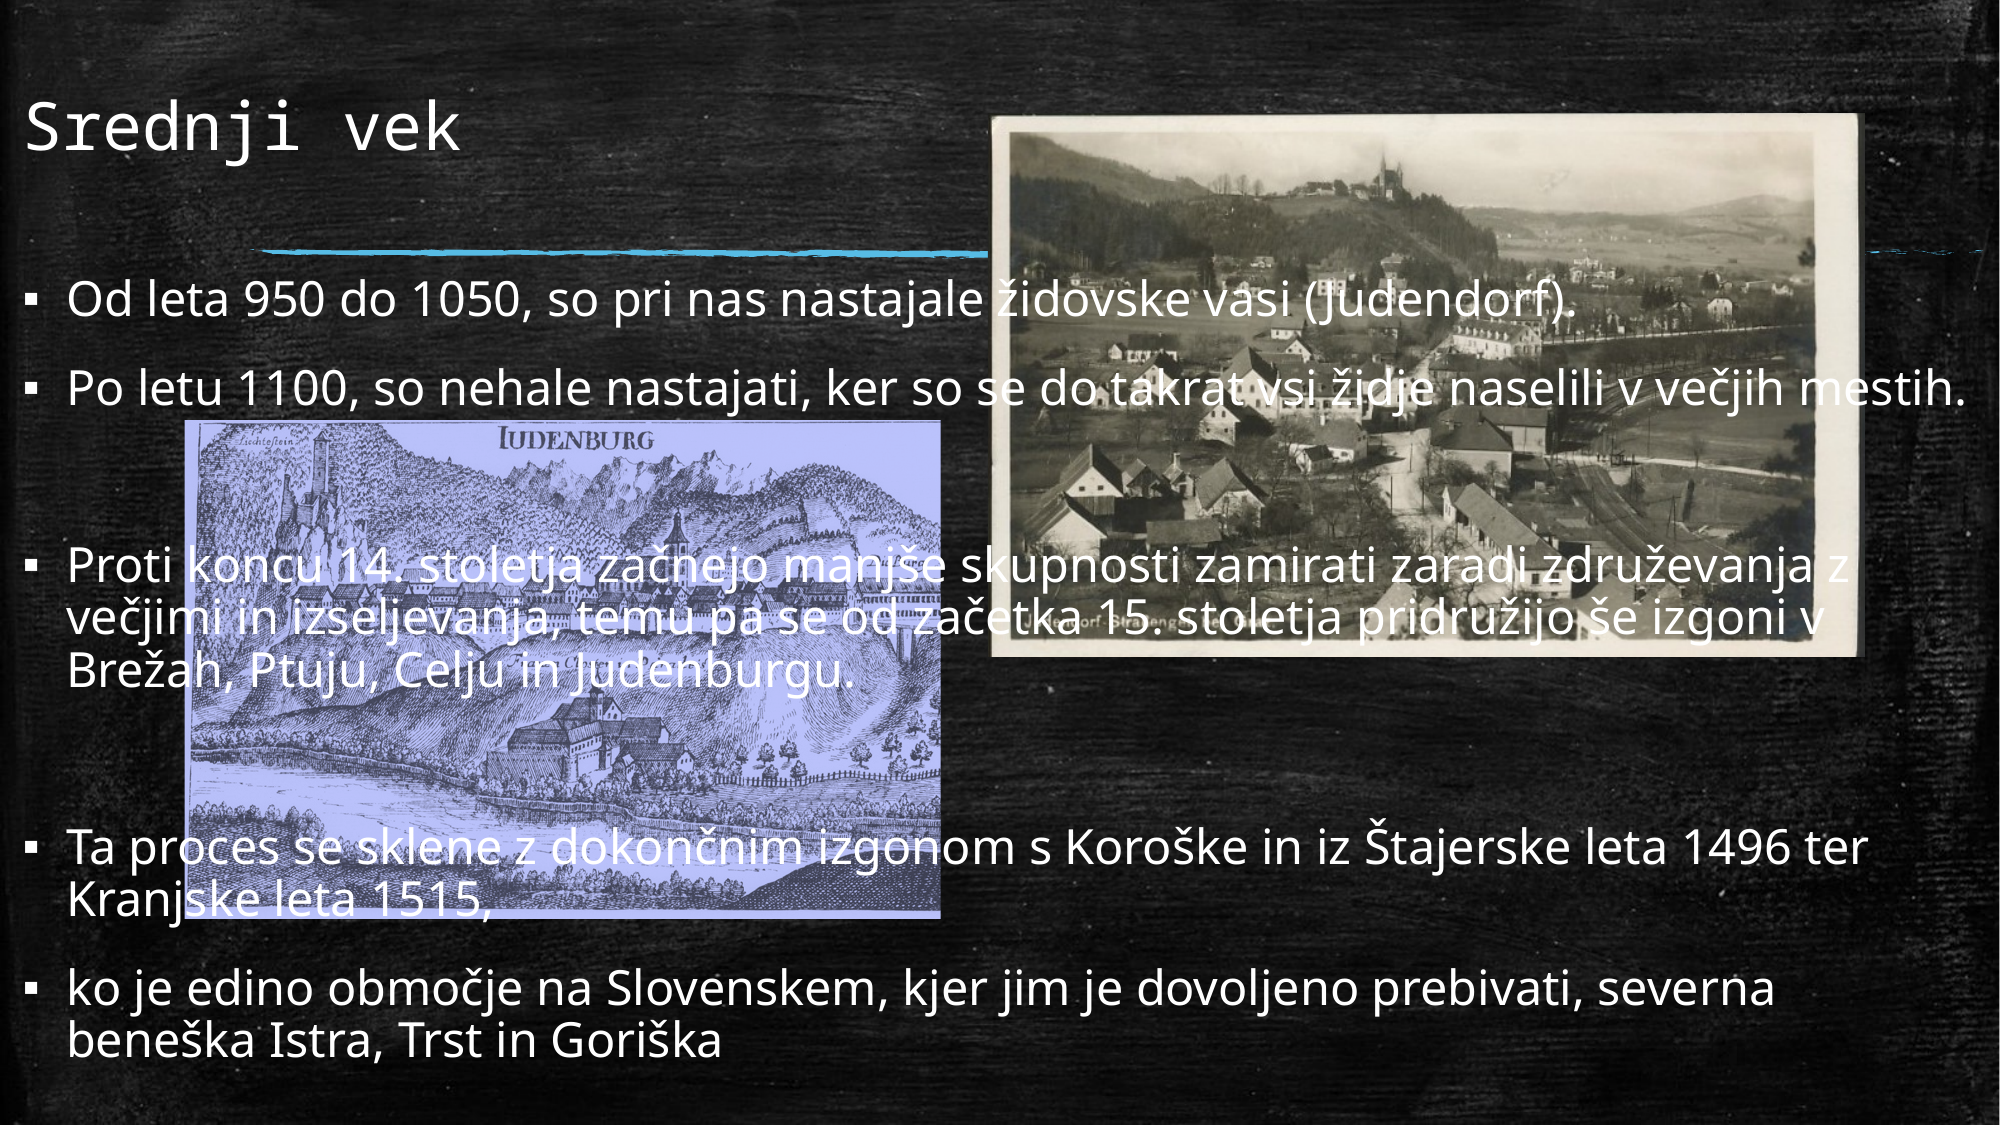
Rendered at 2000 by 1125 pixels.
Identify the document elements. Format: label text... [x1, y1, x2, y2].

picture [0, 0, 2000, 1125]
title Srednji vek [7, 7, 1331, 173]
list Od leta 950 do 1050, so pri nas nastajale židovske vasi (Judendorf). Po letu 1100, so nehale nastajati, ker so se do takrat vsi židje naselili v večjih mestih. Proti koncu 14. stoletja začnejo manjše skupnosti zamirati zaradi združevanja z večjimi in izseljevanja, temu pa se od začetka 15. stoletja pridružijo še izgoni v Brežah, Ptuju, Celju in Judenburgu. Ta proces se sklene z dokončnim izgonom s Koroške in iz Štajerske leta 1496 ter Kranjske leta 1515, ko je edino območje na Slovenskem, kjer jim je dovoljeno prebivati, severna beneška Istra, Trst in Goriška [7, 267, 1992, 1106]
